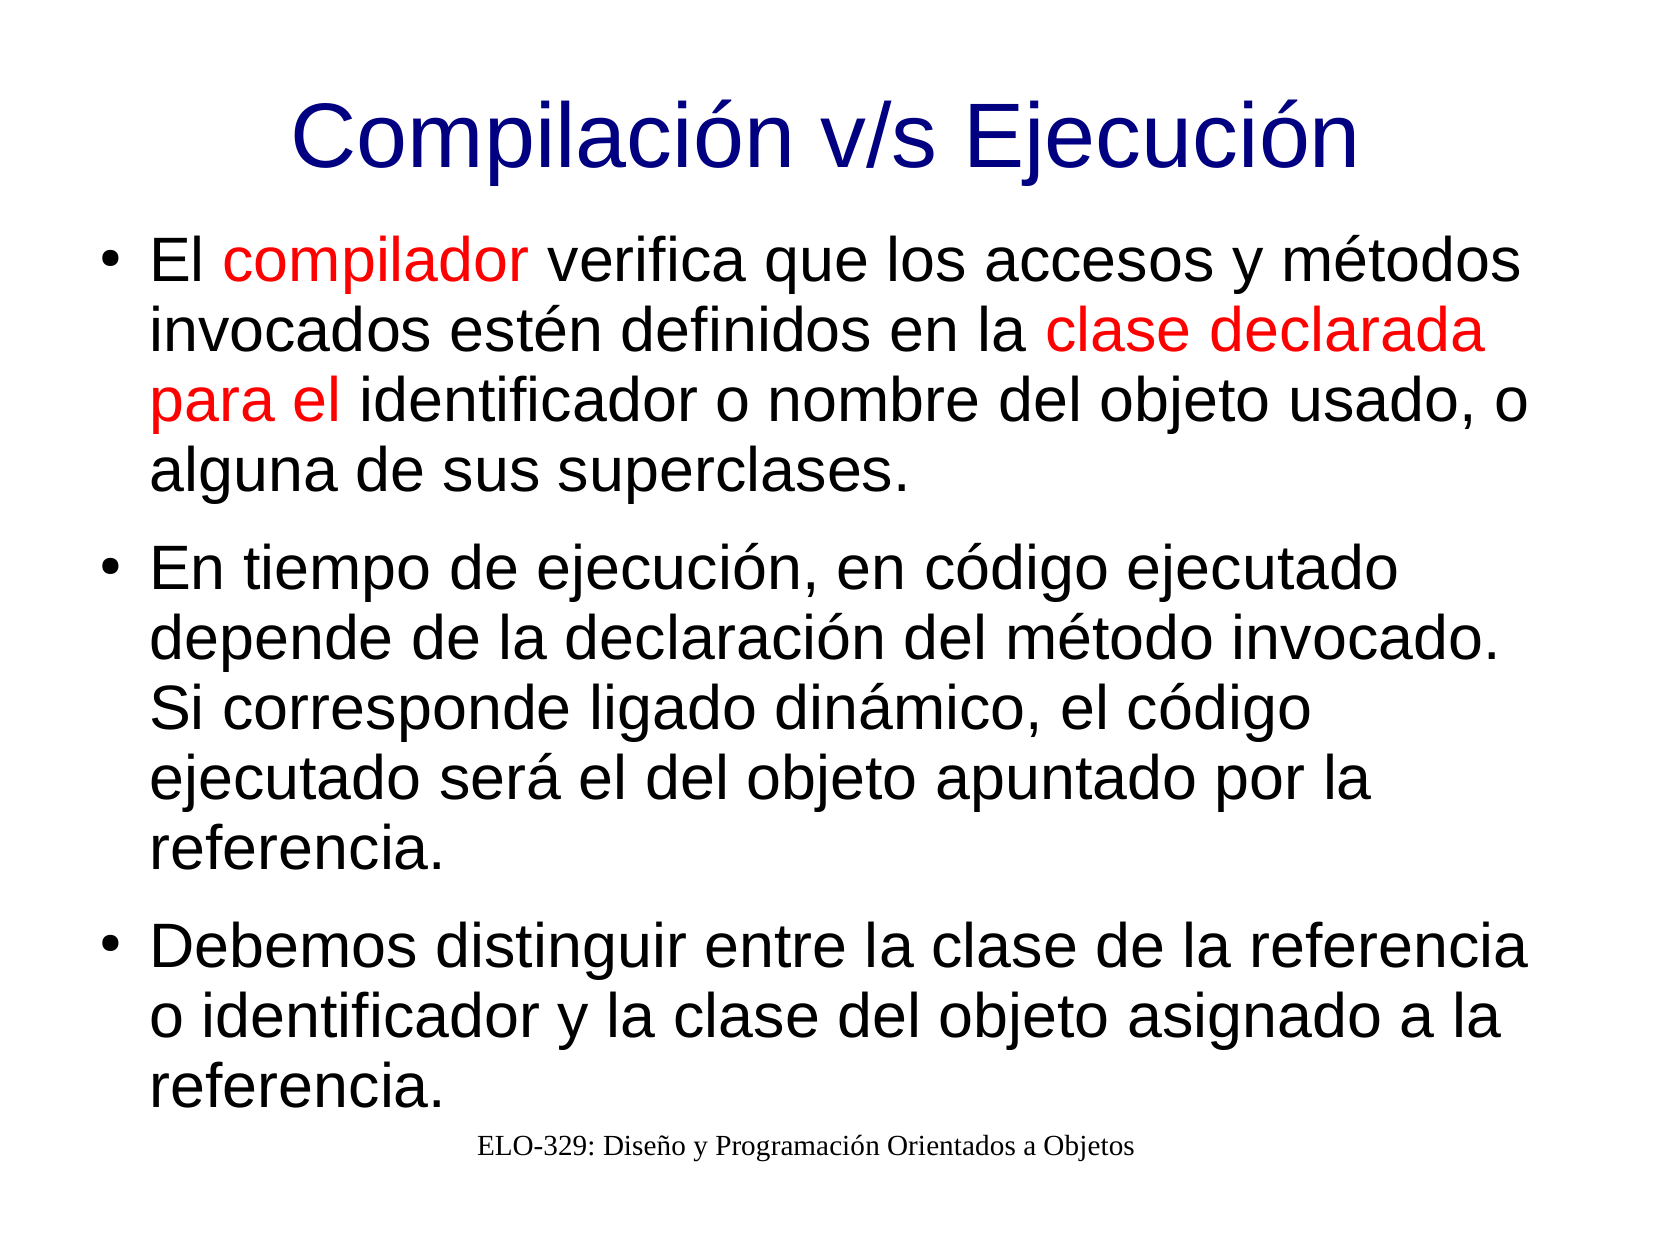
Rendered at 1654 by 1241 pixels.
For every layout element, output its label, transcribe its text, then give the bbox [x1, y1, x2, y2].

list El compilador verifica que los accesos y métodos invocados estén definidos en la clase declarada para el identificador o nombre del objeto usado, o alguna de sus superclases. En tiempo de ejecución, en código ejecutado depende de la declaración del método invocado. Si corresponde ligado dinámico, el código ejecutado será el del objeto apuntado por la referencia. Debemos distinguir entre la clase de la referencia o identificador y la clase del objeto asignado a la referencia. [82, 225, 1571, 1126]
title Compilación v/s Ejecución [82, 49, 1571, 188]
